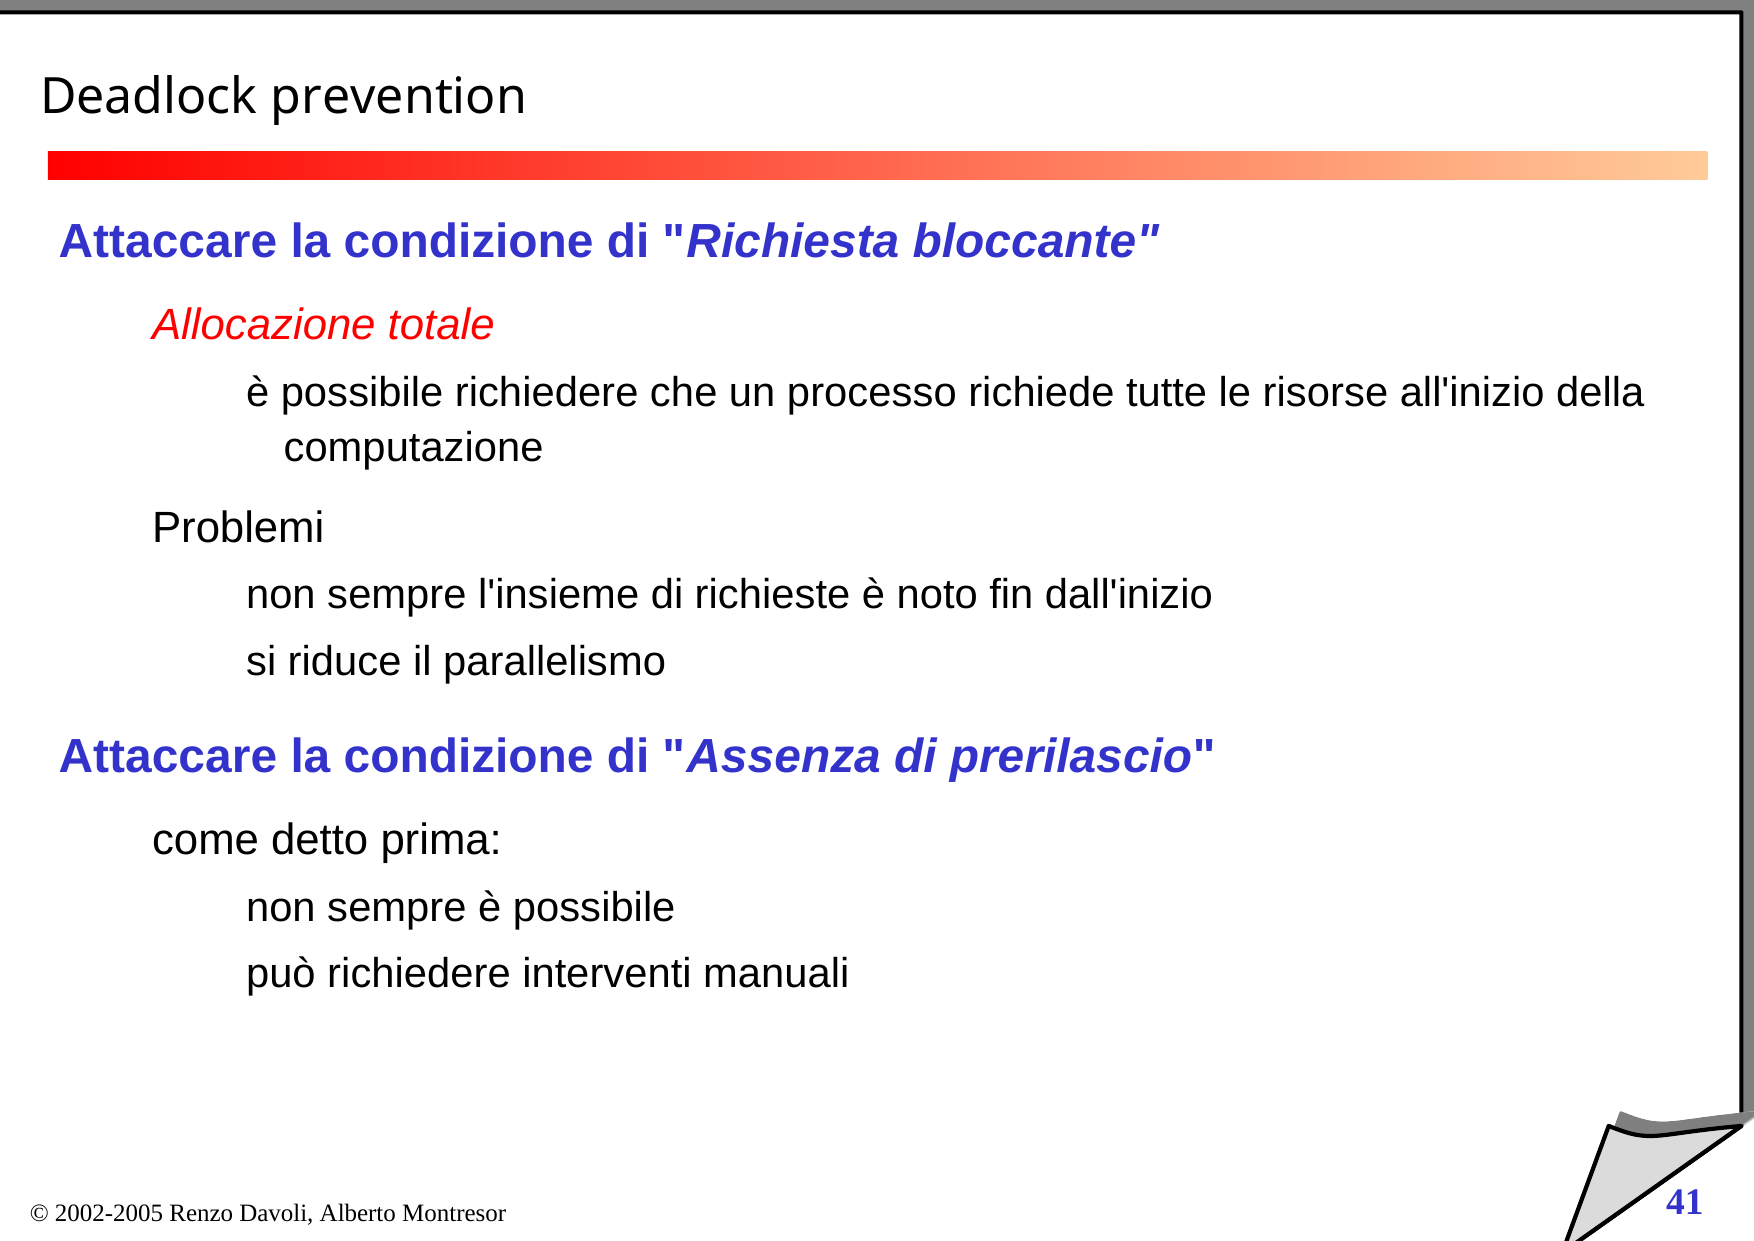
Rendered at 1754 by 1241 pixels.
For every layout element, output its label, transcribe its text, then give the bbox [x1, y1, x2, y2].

list Attaccare la condizione di "Richiesta bloccante" Allocazione totale è possibile richiedere che un processo richiede tutte le risorse all'inizio della computazione Problemi non sempre l'insieme di richieste è noto fin dall'inizio si riduce il parallelismo Attaccare la condizione di "Assenza di prerilascio" come detto prima: non sempre è possibile può richiedere interventi manuali [58, 212, 1696, 1002]
title Deadlock prevention [40, 49, 1714, 144]
text_box q [750, 152, 754, 179]
